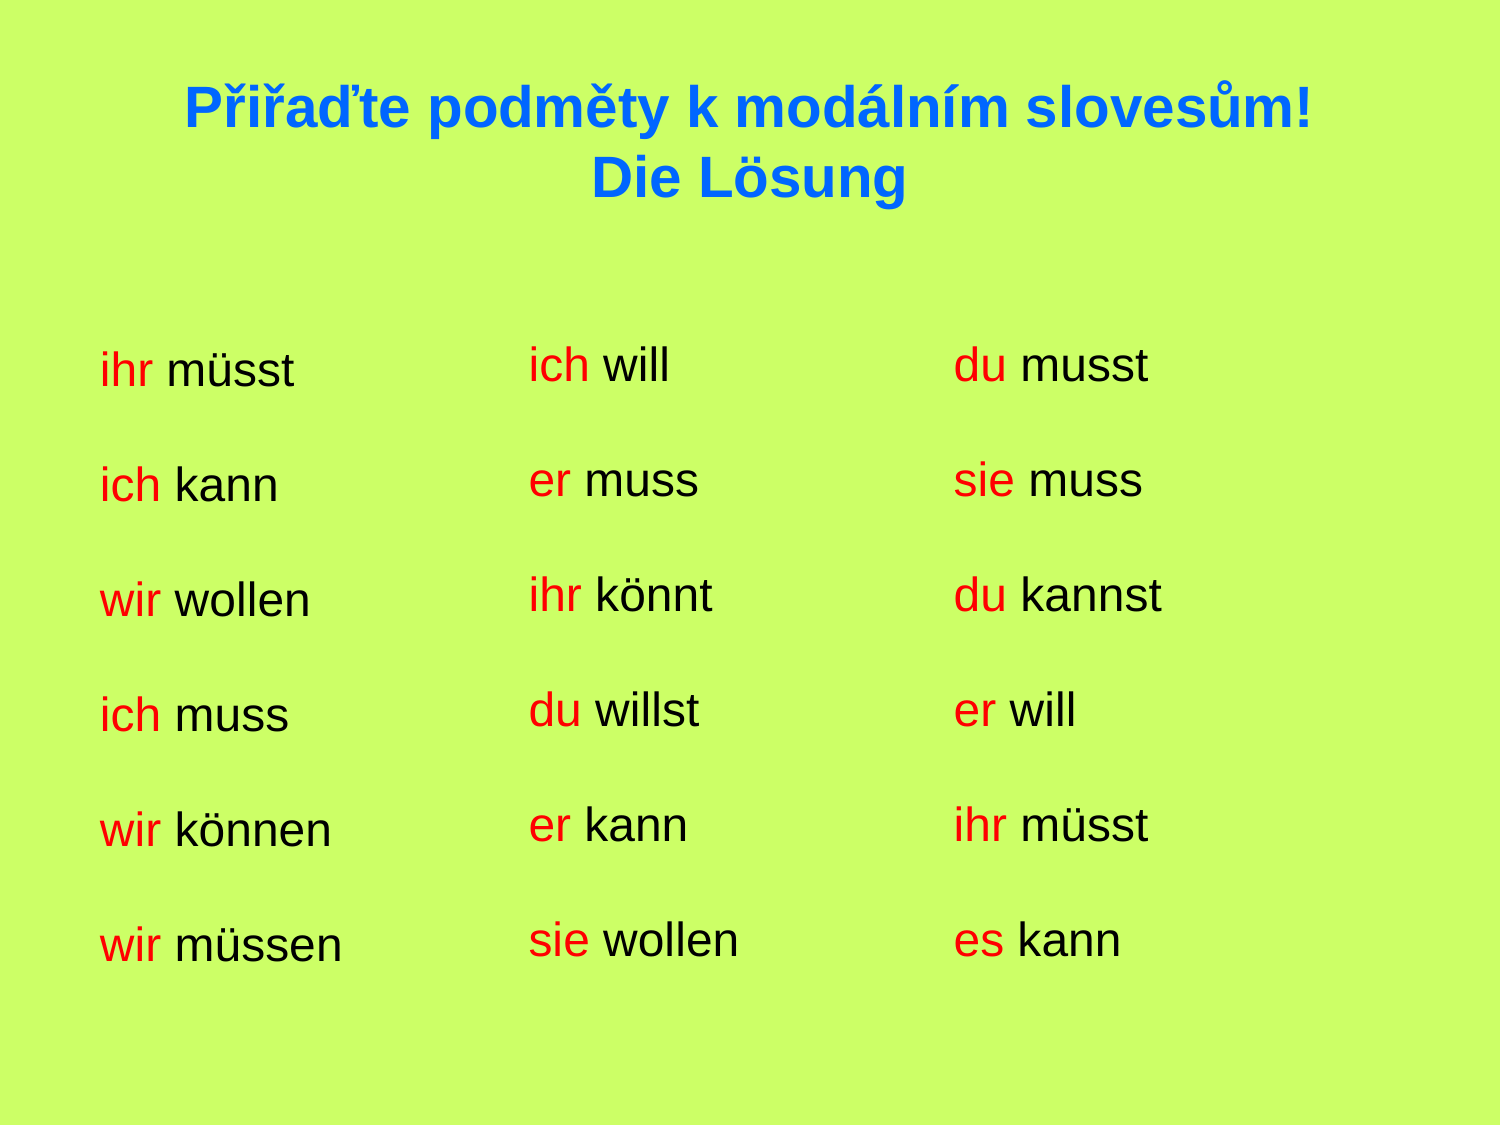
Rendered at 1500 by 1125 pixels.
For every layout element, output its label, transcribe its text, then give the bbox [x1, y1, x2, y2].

text_box ich will er muss ihr könnt du willst er kann sie wollen [513, 326, 792, 974]
title Přiřaďte podměty k modálním slovesům! Die Lösung [75, 45, 1426, 233]
text_box du musst sie muss du kannst er will ihr müsst es kann [938, 326, 1217, 974]
text_box ihr müsst ich kann wir wollen ich muss wir können wir müssen [85, 331, 403, 1094]
